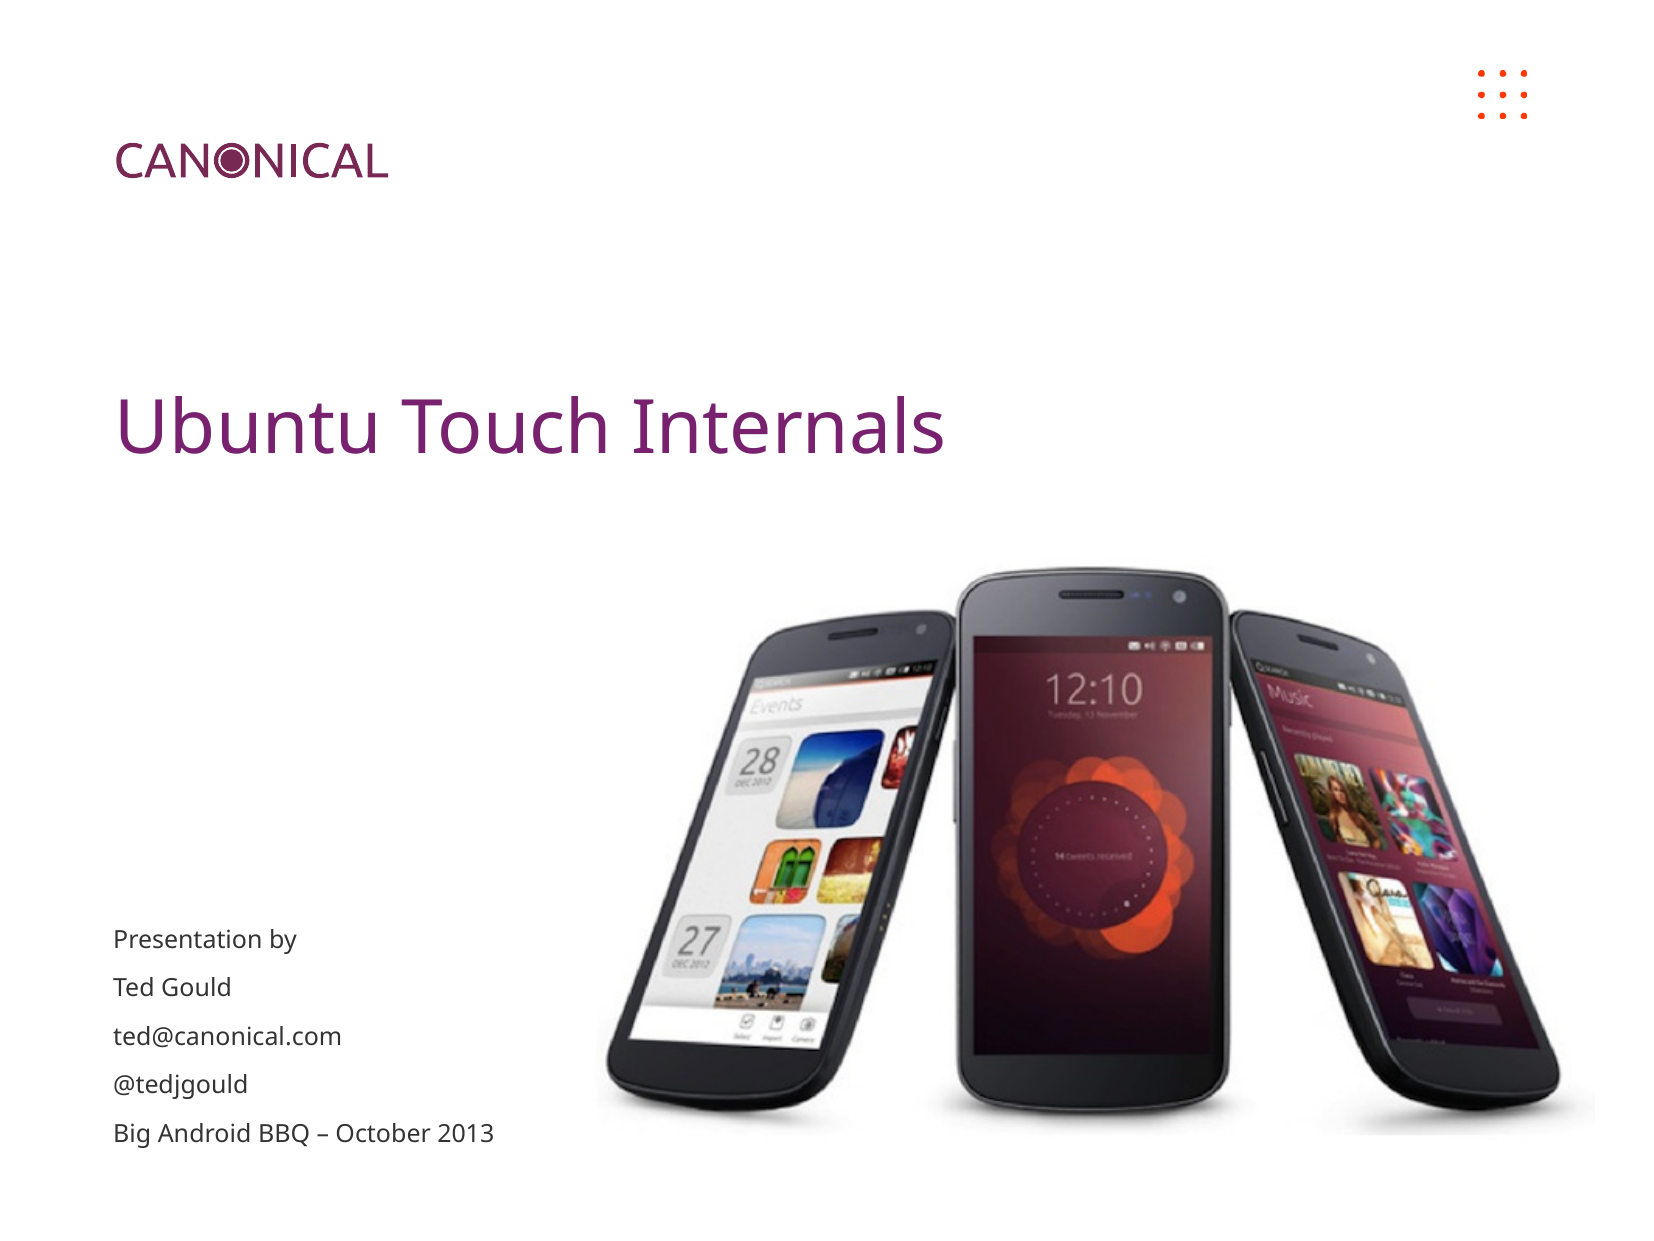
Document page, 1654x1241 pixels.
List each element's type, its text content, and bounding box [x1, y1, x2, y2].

picture [1478, 70, 1527, 119]
title Ubuntu Touch Internals [114, 293, 1293, 637]
picture [590, 531, 1595, 1154]
list Presentation by Ted Gould ted@canonical.com @tedjgould Big Android BBQ – October 2013 [113, 913, 817, 1171]
